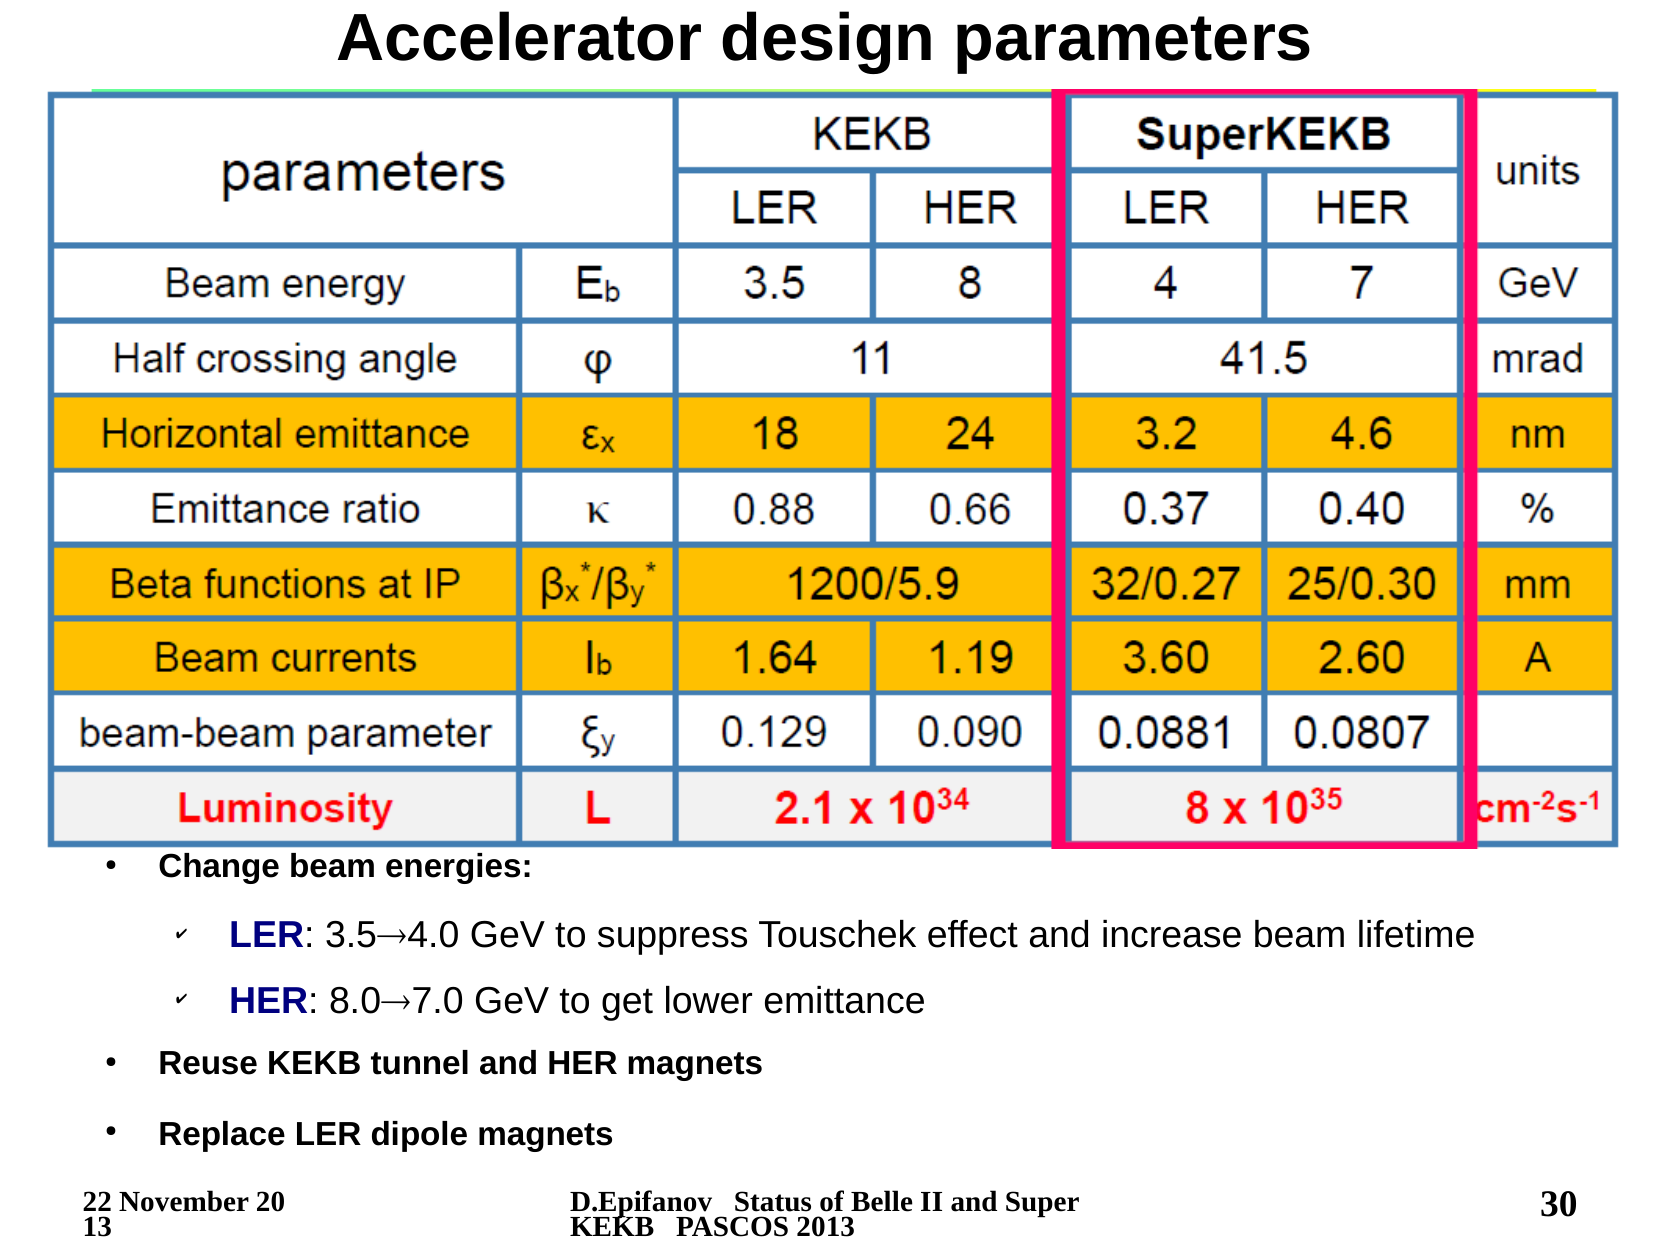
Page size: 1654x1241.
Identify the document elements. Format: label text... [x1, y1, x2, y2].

list Change beam energies: LER: 3.54.0 GeV to suppress Touschek effect and increase beam lifetime HER: 8.07.0 GeV to get lower emittance Reuse KEKB tunnel and HER magnets Replace LER dipole magnets [87, 849, 1576, 1165]
picture [45, 89, 1620, 849]
title Accelerator design parameters [330, 0, 1321, 76]
